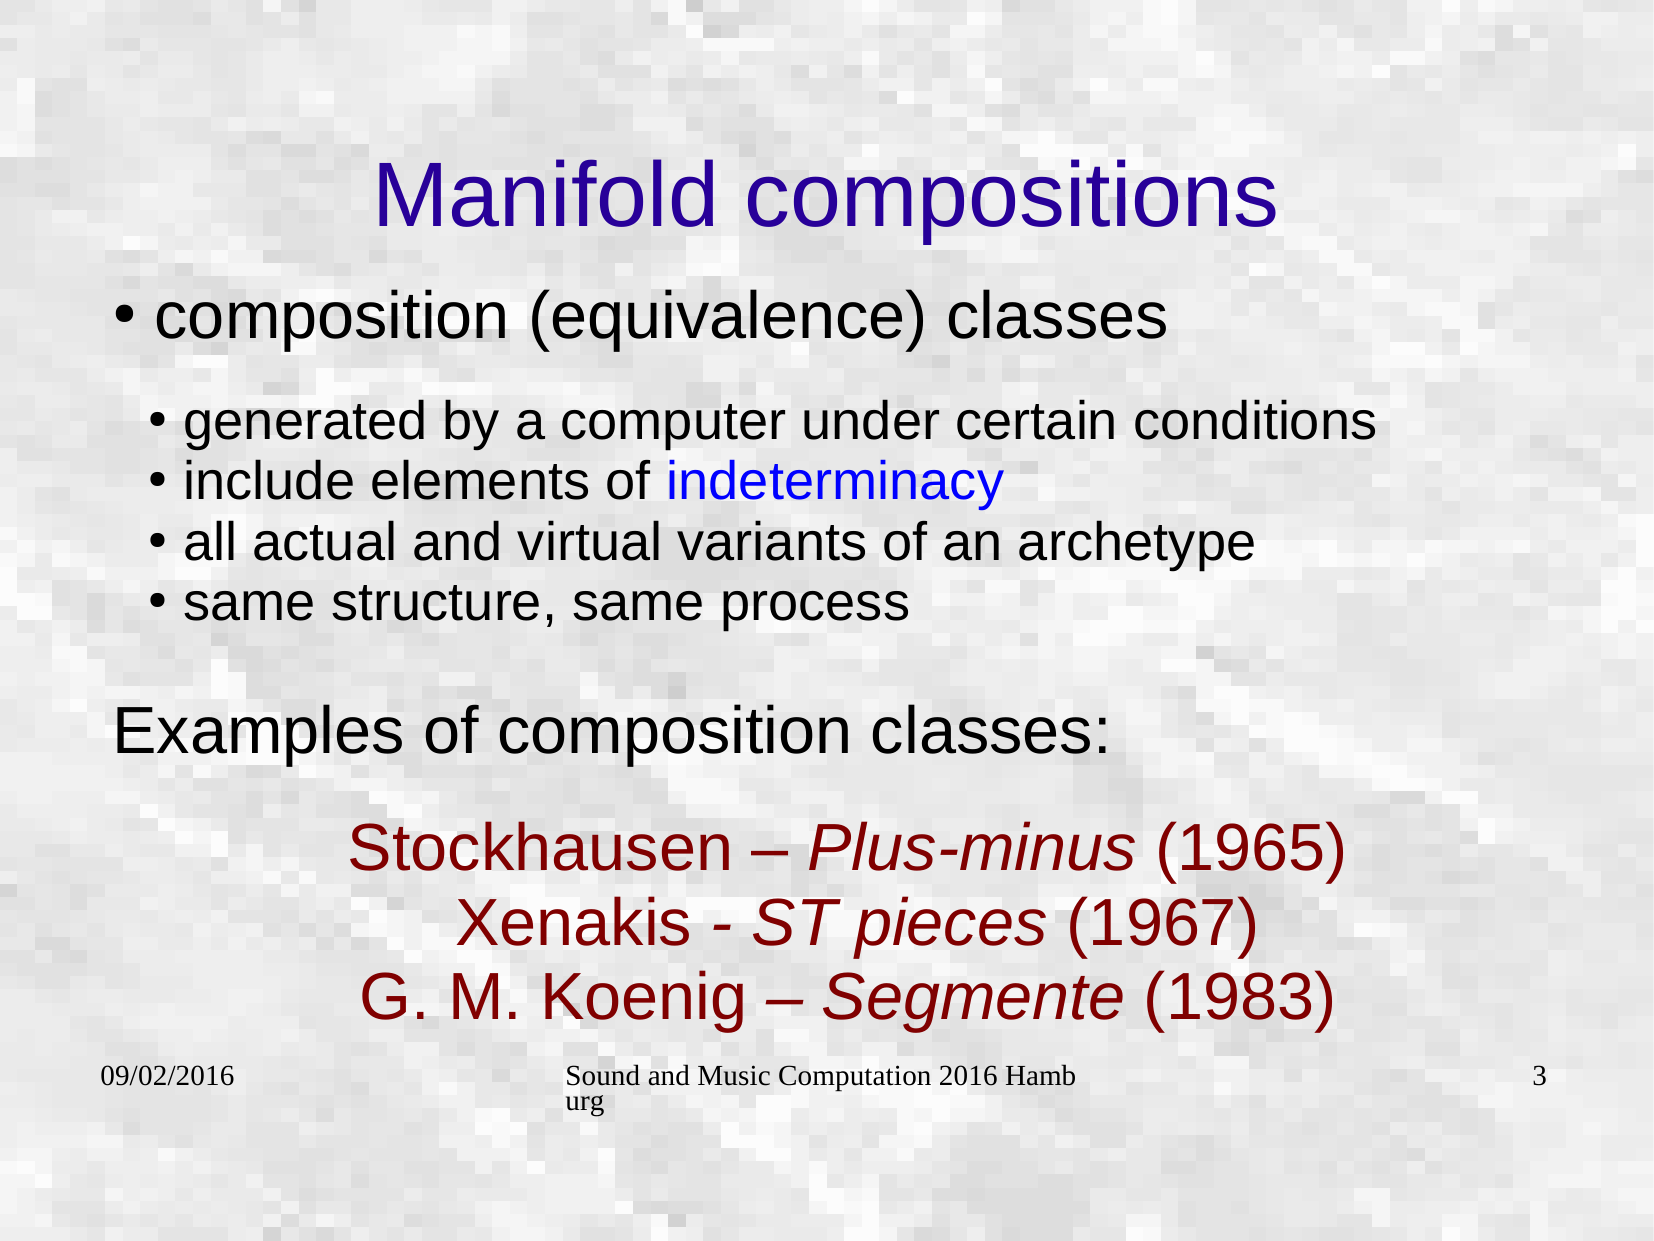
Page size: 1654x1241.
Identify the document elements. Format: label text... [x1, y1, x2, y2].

subtitle composition (equivalence) classes generated by a computer under certain conditions include elements of indeterminacy all actual and virtual variants of an archetype same structure, same process Examples of composition classes: Stockhausen – Plus-minus (1965) Xenakis - ST pieces (1967) G. M. Koenig – Segmente (1983) [112, 225, 1566, 1088]
title Manifold compositions [118, 90, 1536, 225]
picture [0, 0, 1654, 1241]
